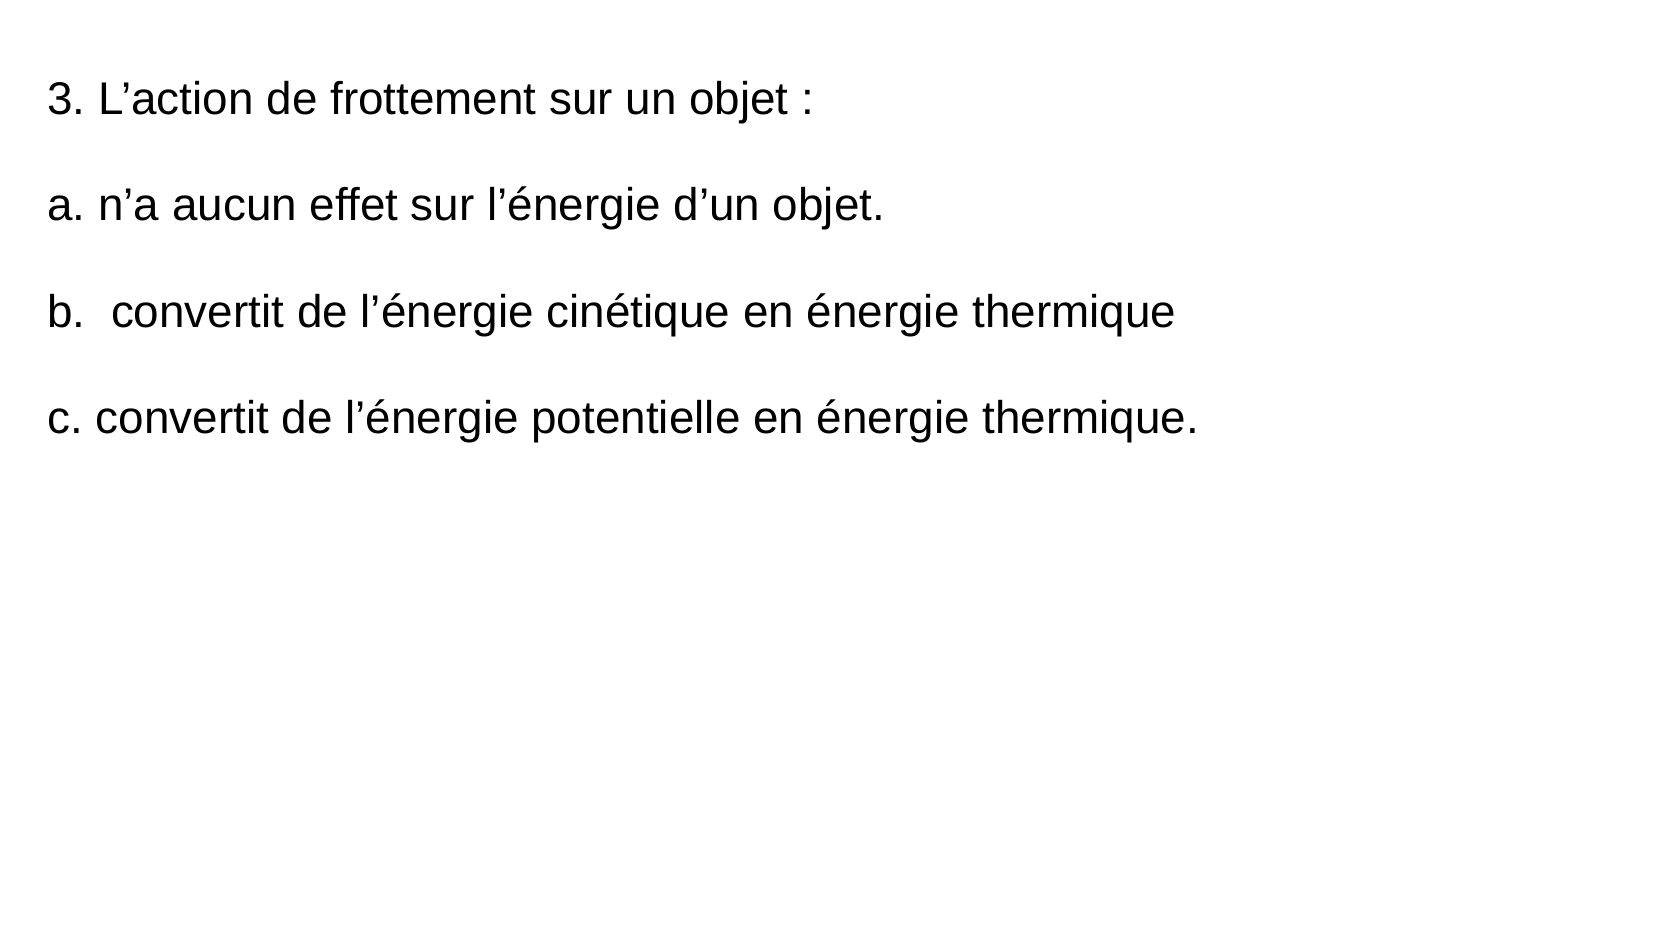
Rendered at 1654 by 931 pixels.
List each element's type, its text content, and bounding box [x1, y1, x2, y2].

list 3. L’action de frottement sur un objet : a. n’a aucun effet sur l’énergie d’un objet. b. convertit de l’énergie cinétique en énergie thermique c. convertit de l’énergie potentielle en énergie thermique. [47, 47, 1536, 709]
